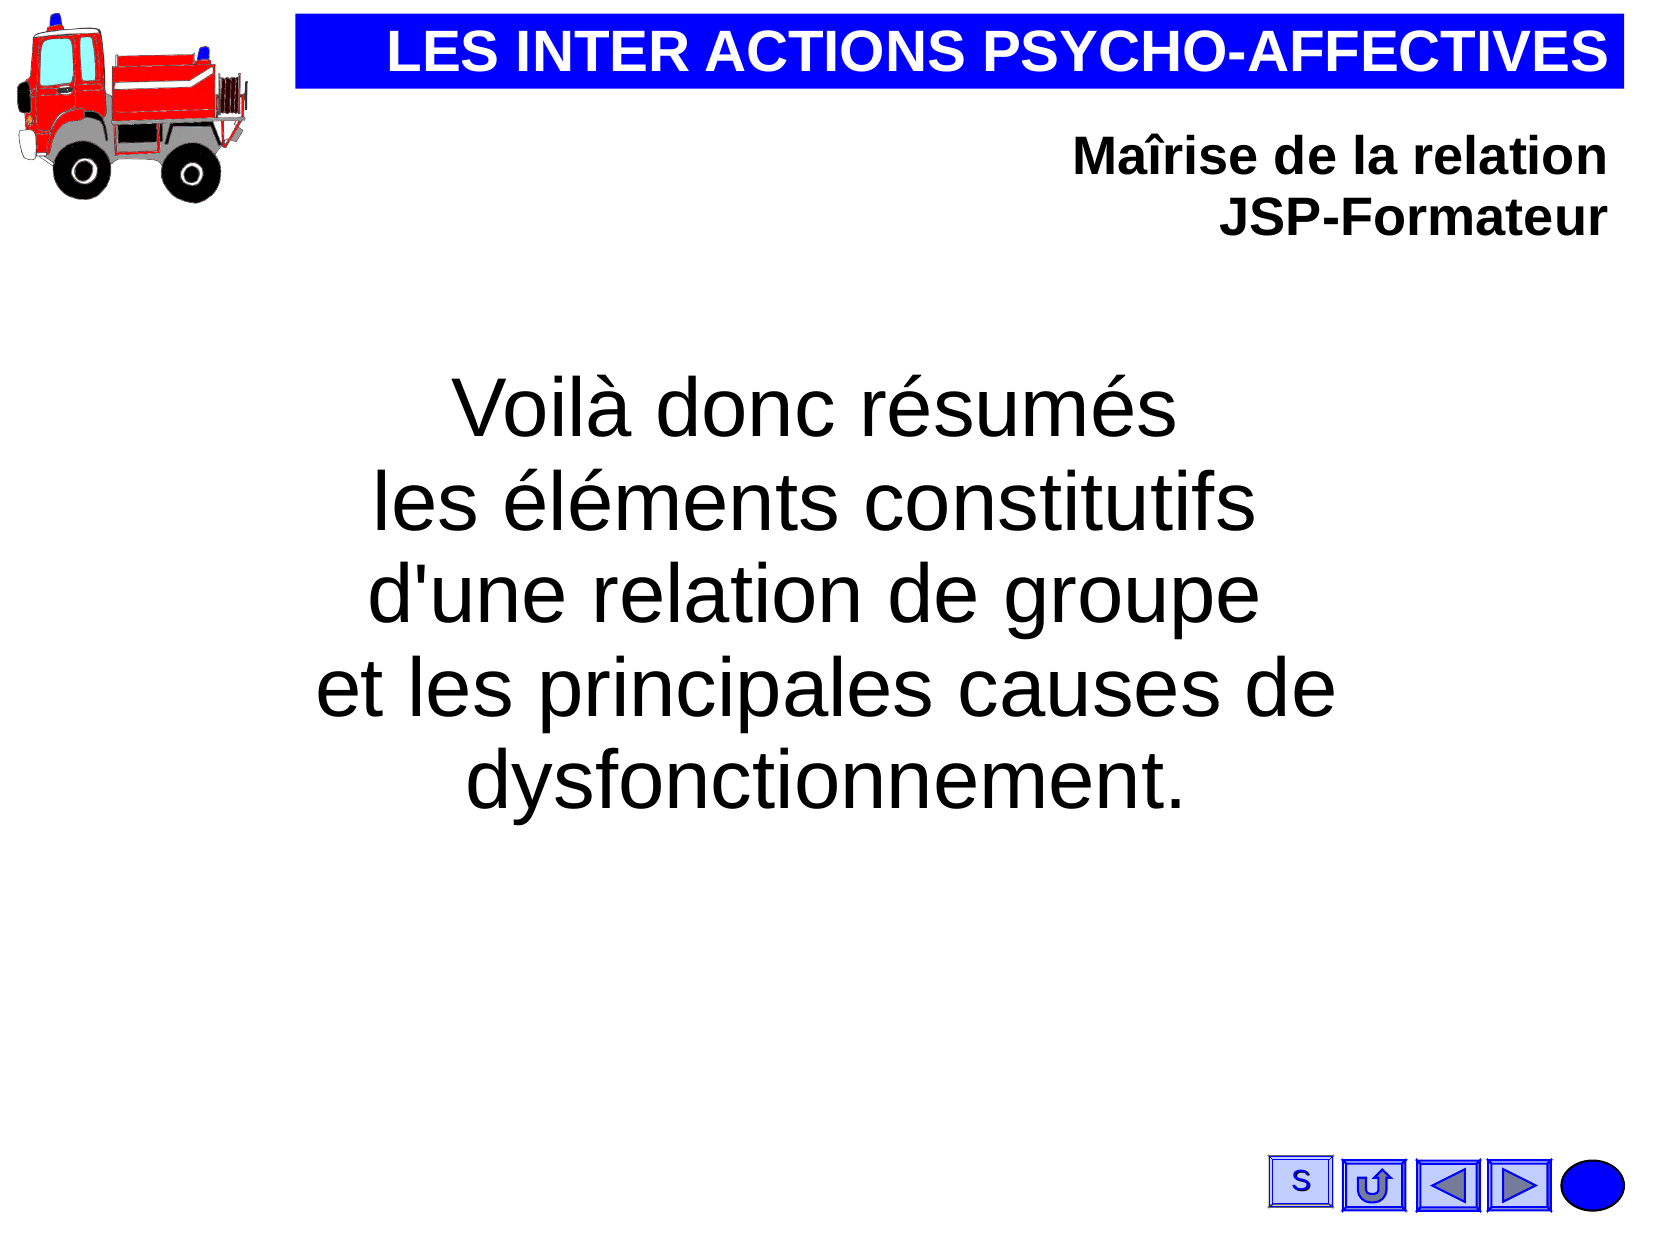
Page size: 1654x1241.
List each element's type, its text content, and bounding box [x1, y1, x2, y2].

text_box [1561, 1160, 1625, 1211]
text_box Voilà donc résumés les éléments constitutifs d'une relation de groupe et les principales causes de dysfonctionnement. [177, 354, 1477, 1090]
text_box LES INTER ACTIONS PSYCHO-AFFECTIVES [295, 13, 1625, 89]
picture [8, 8, 257, 216]
text_box Maîrise de la relation JSP-Formateur [1056, 118, 1624, 311]
